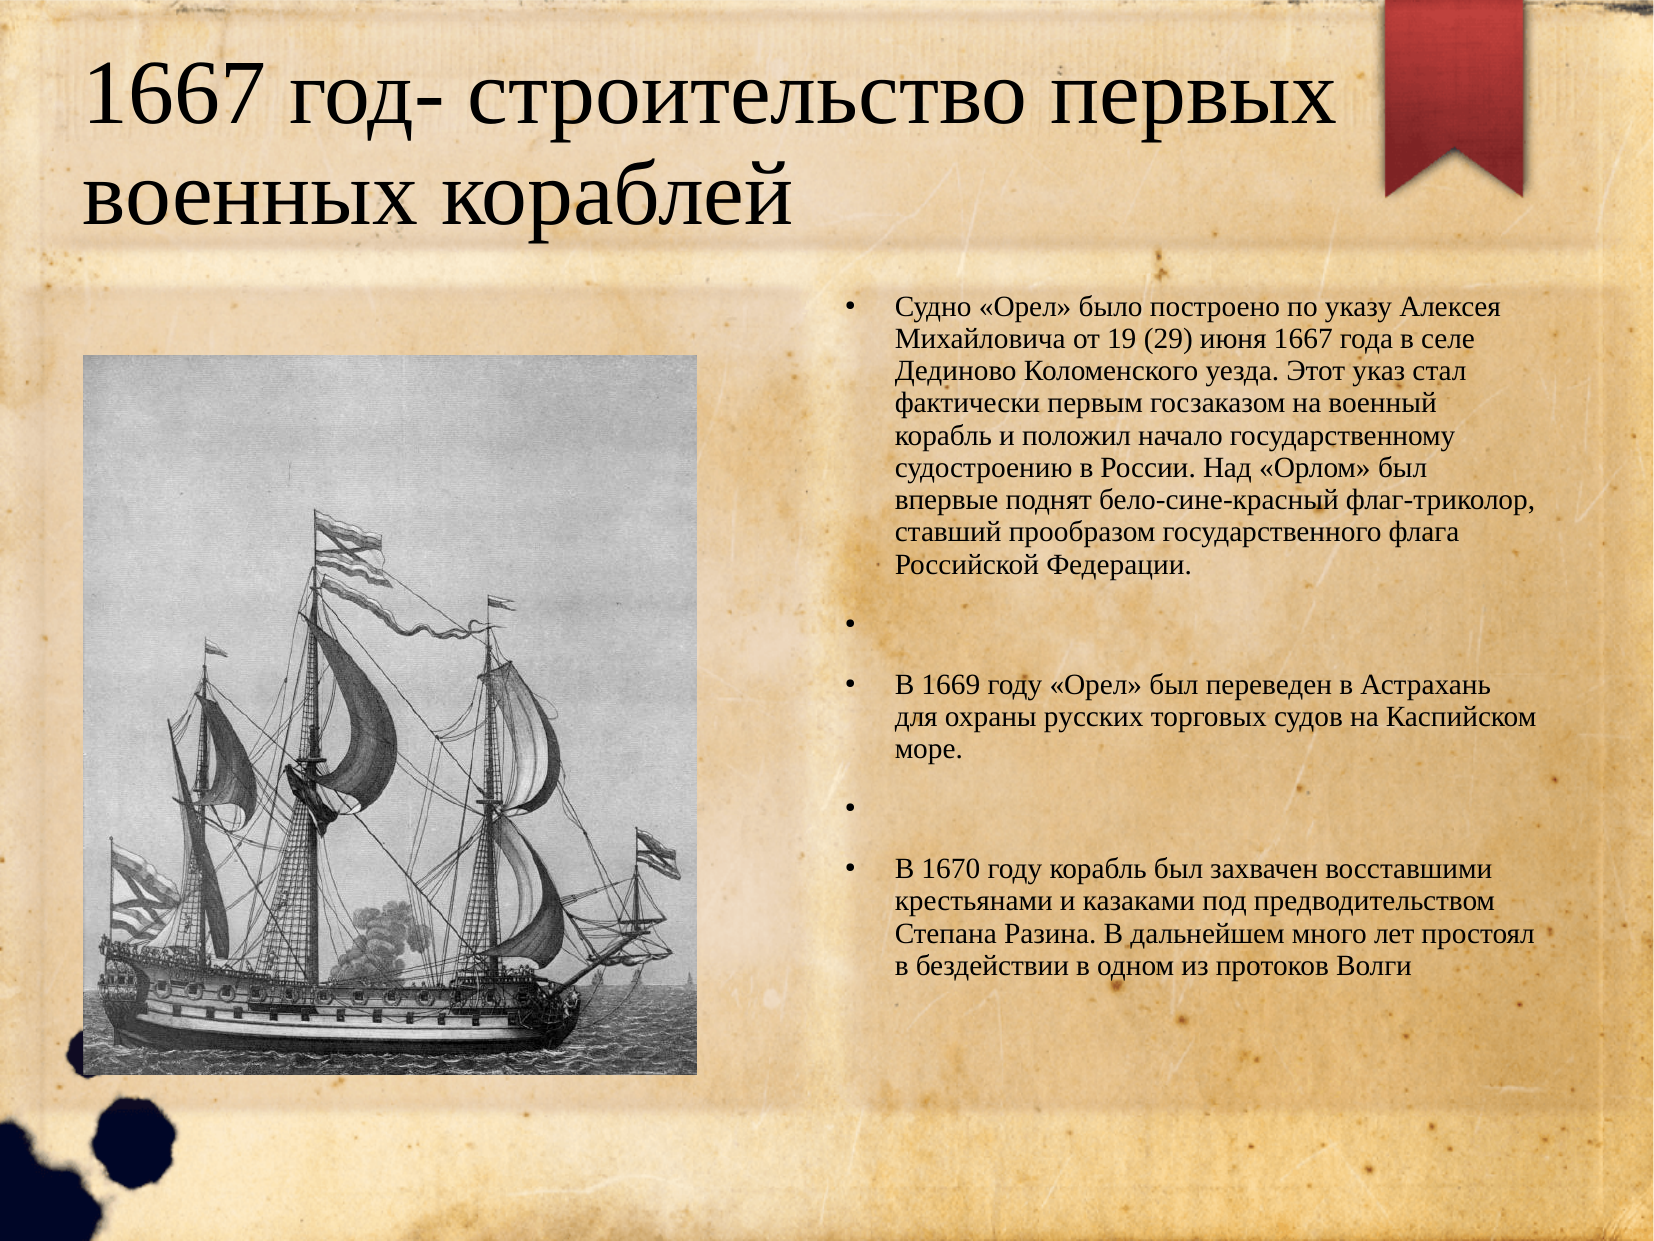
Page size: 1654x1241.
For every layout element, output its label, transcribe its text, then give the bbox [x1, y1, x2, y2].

title 1667 год- строительство первых военных кораблей [82, 41, 1347, 245]
list Судно «Орел» было построено по указу Алексея Михайловича от 19 (29) июня 1667 года в селе Дединово Коломенского уезда. Этот указ стал фактически первым госзаказом на военный корабль и положил начало государственному судостроению в России. Над «Орлом» был впервые поднят бело-сине-красный флаг-триколор, ставший прообразом государственного флага Российской Федерации. В 1669 году «Орел» был переведен в Астрахань для охраны русских торговых судов на Каспийском море. В 1670 году корабль был захвачен восставшими крестьянами и казаками под предводительством Степана Разина. В дальнейшем много лет простоял в бездействии в одном из протоков Волги [828, 290, 1539, 1010]
picture [0, 0, 1654, 1241]
